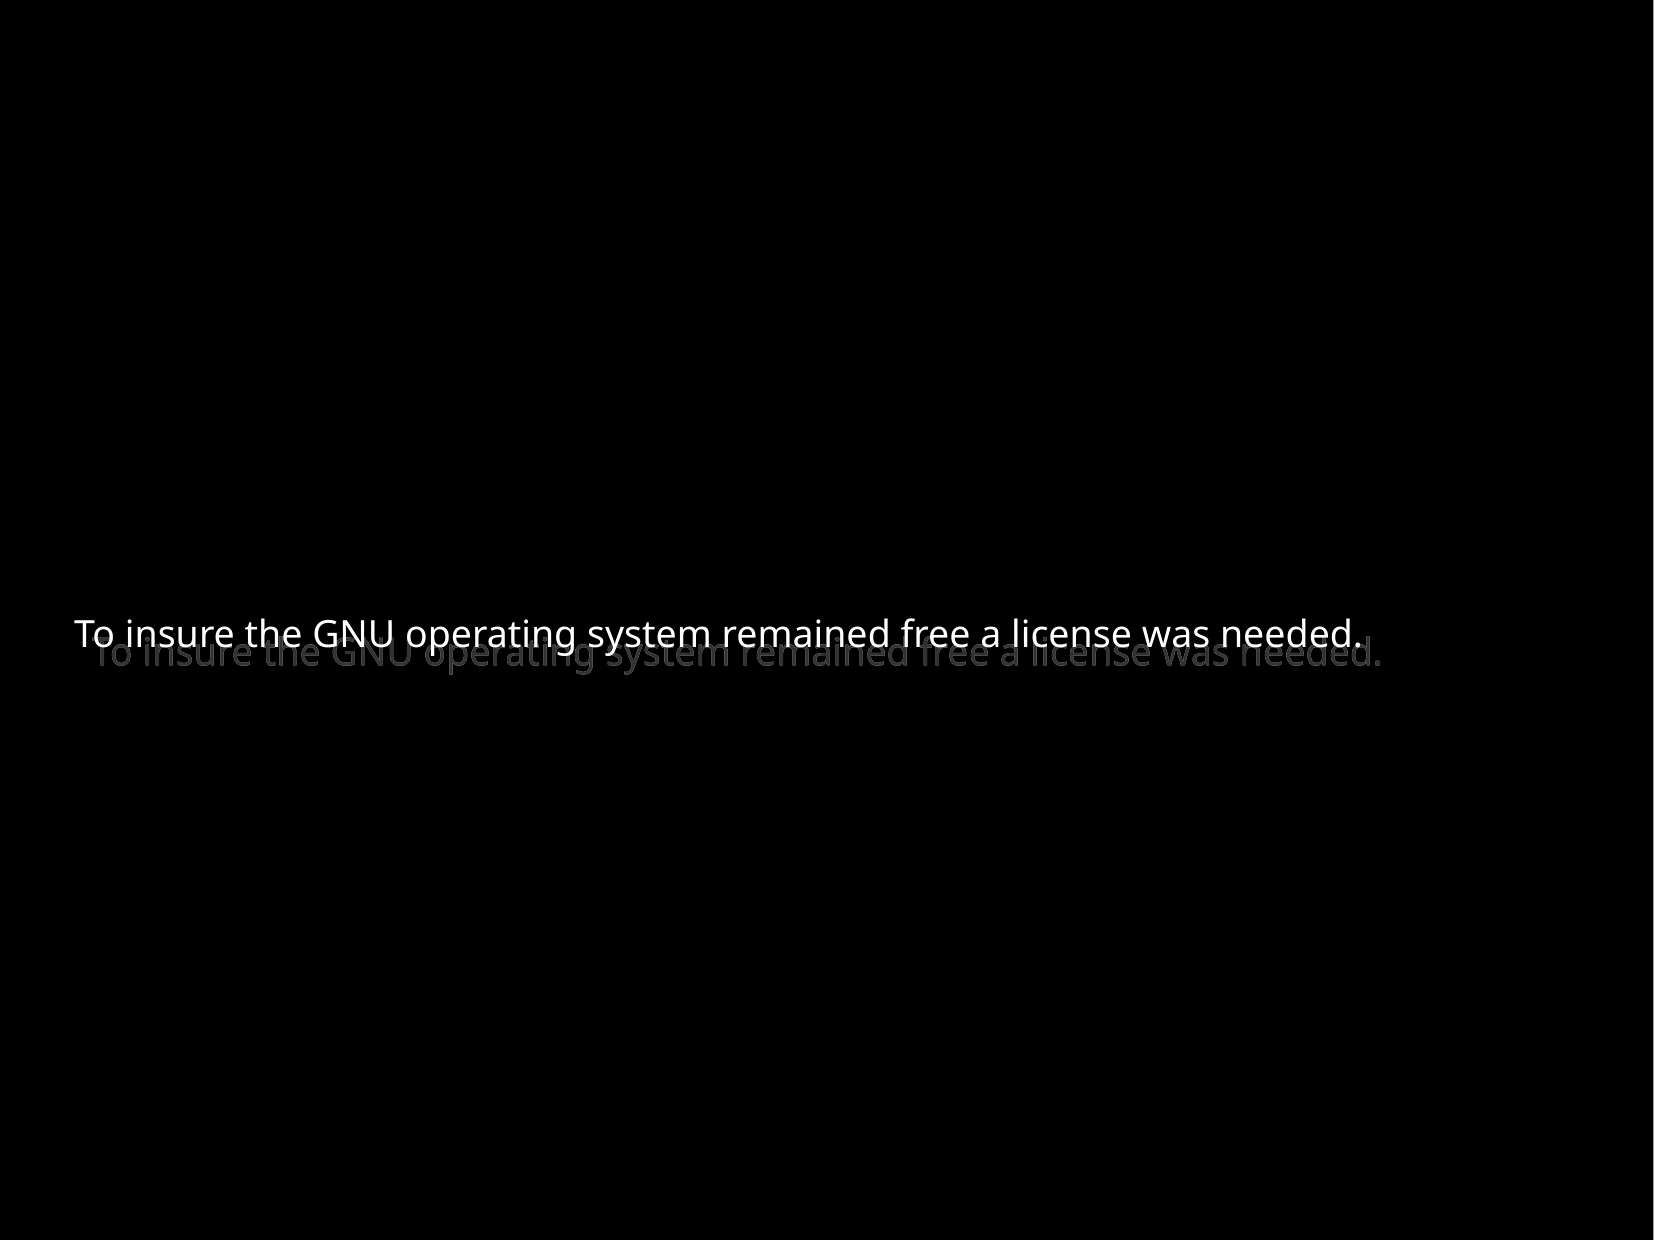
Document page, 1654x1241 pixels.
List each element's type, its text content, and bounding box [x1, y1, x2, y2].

text_box To insure the GNU operating system remained free a license was needed. [59, 600, 1424, 668]
